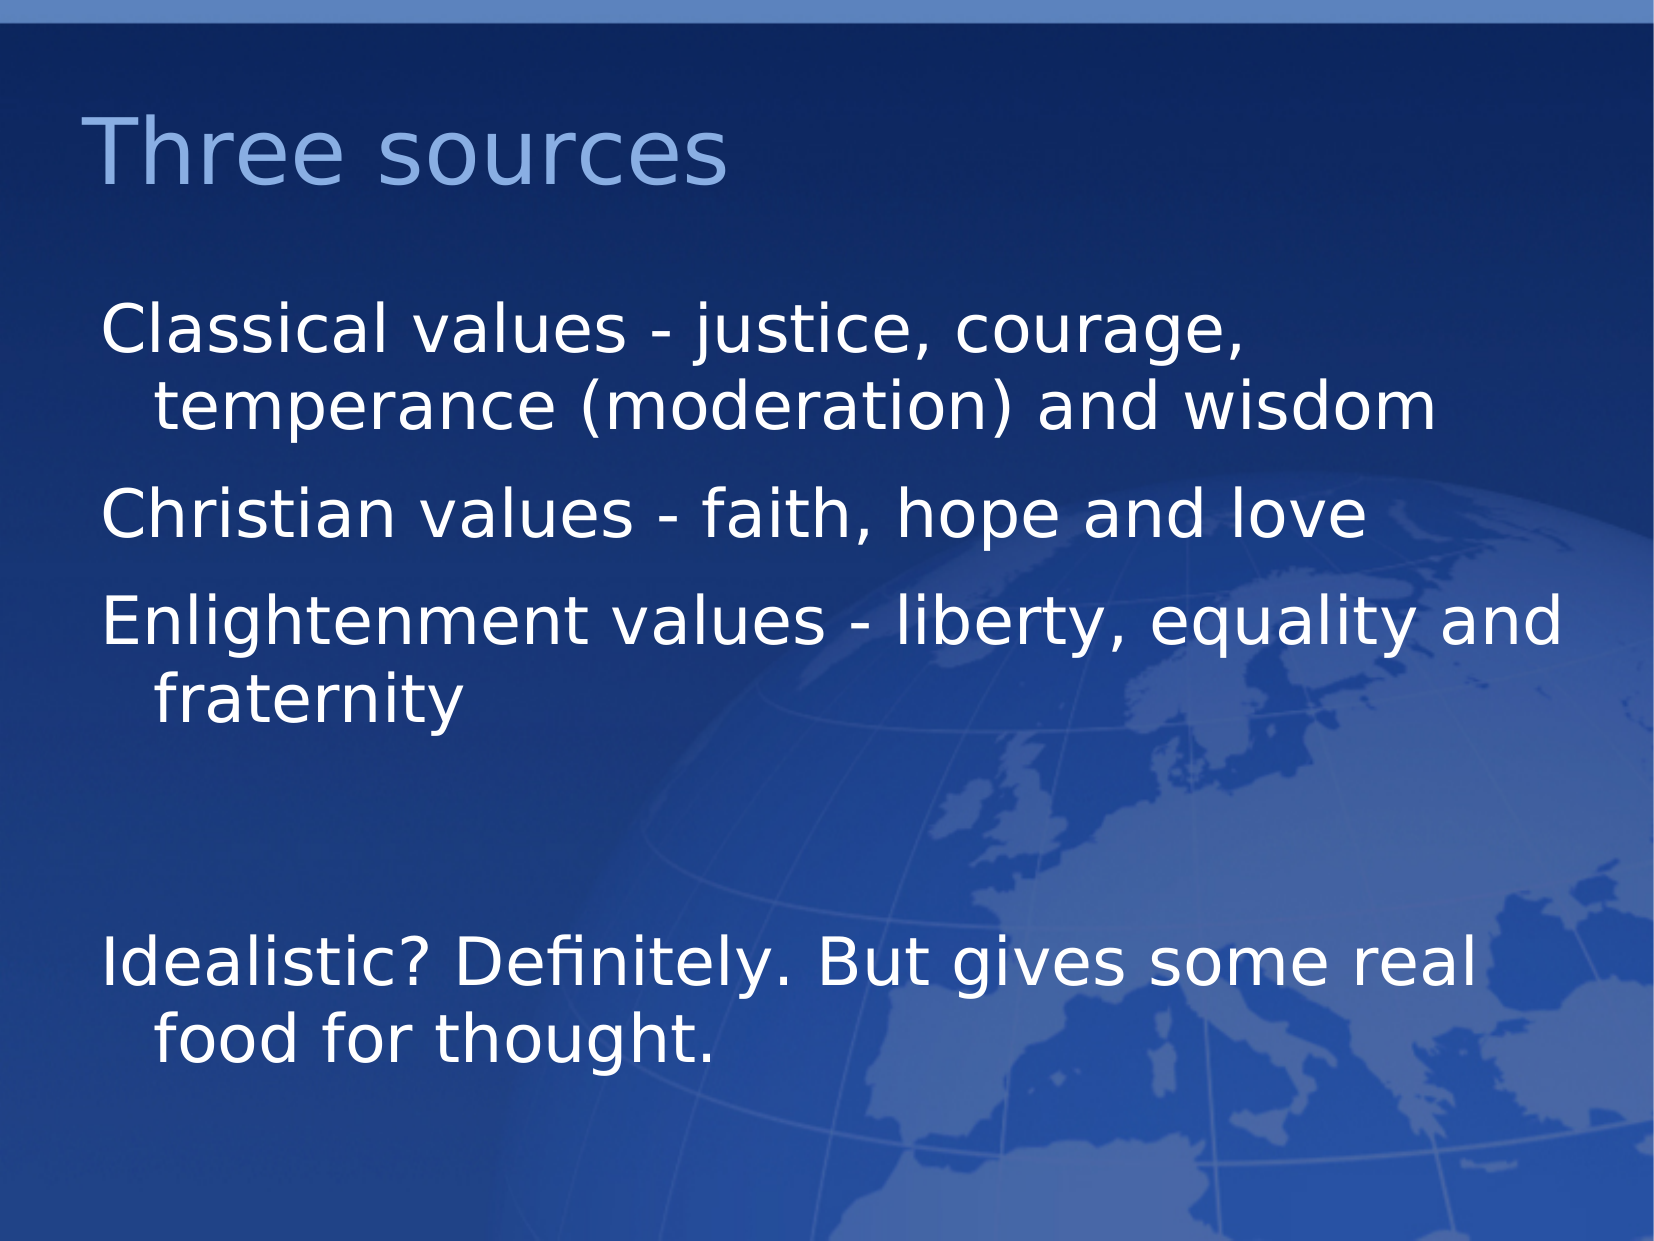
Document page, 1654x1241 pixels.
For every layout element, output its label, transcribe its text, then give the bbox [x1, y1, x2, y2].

list Classical values - justice, courage, temperance (moderation) and wisdom Christian values - faith, hope and love Enlightenment values - liberty, equality and fraternity Idealistic? Definitely. But gives some real food for thought. [82, 290, 1571, 1094]
picture [0, 0, 1654, 1241]
title Three sources [82, 56, 1571, 250]
